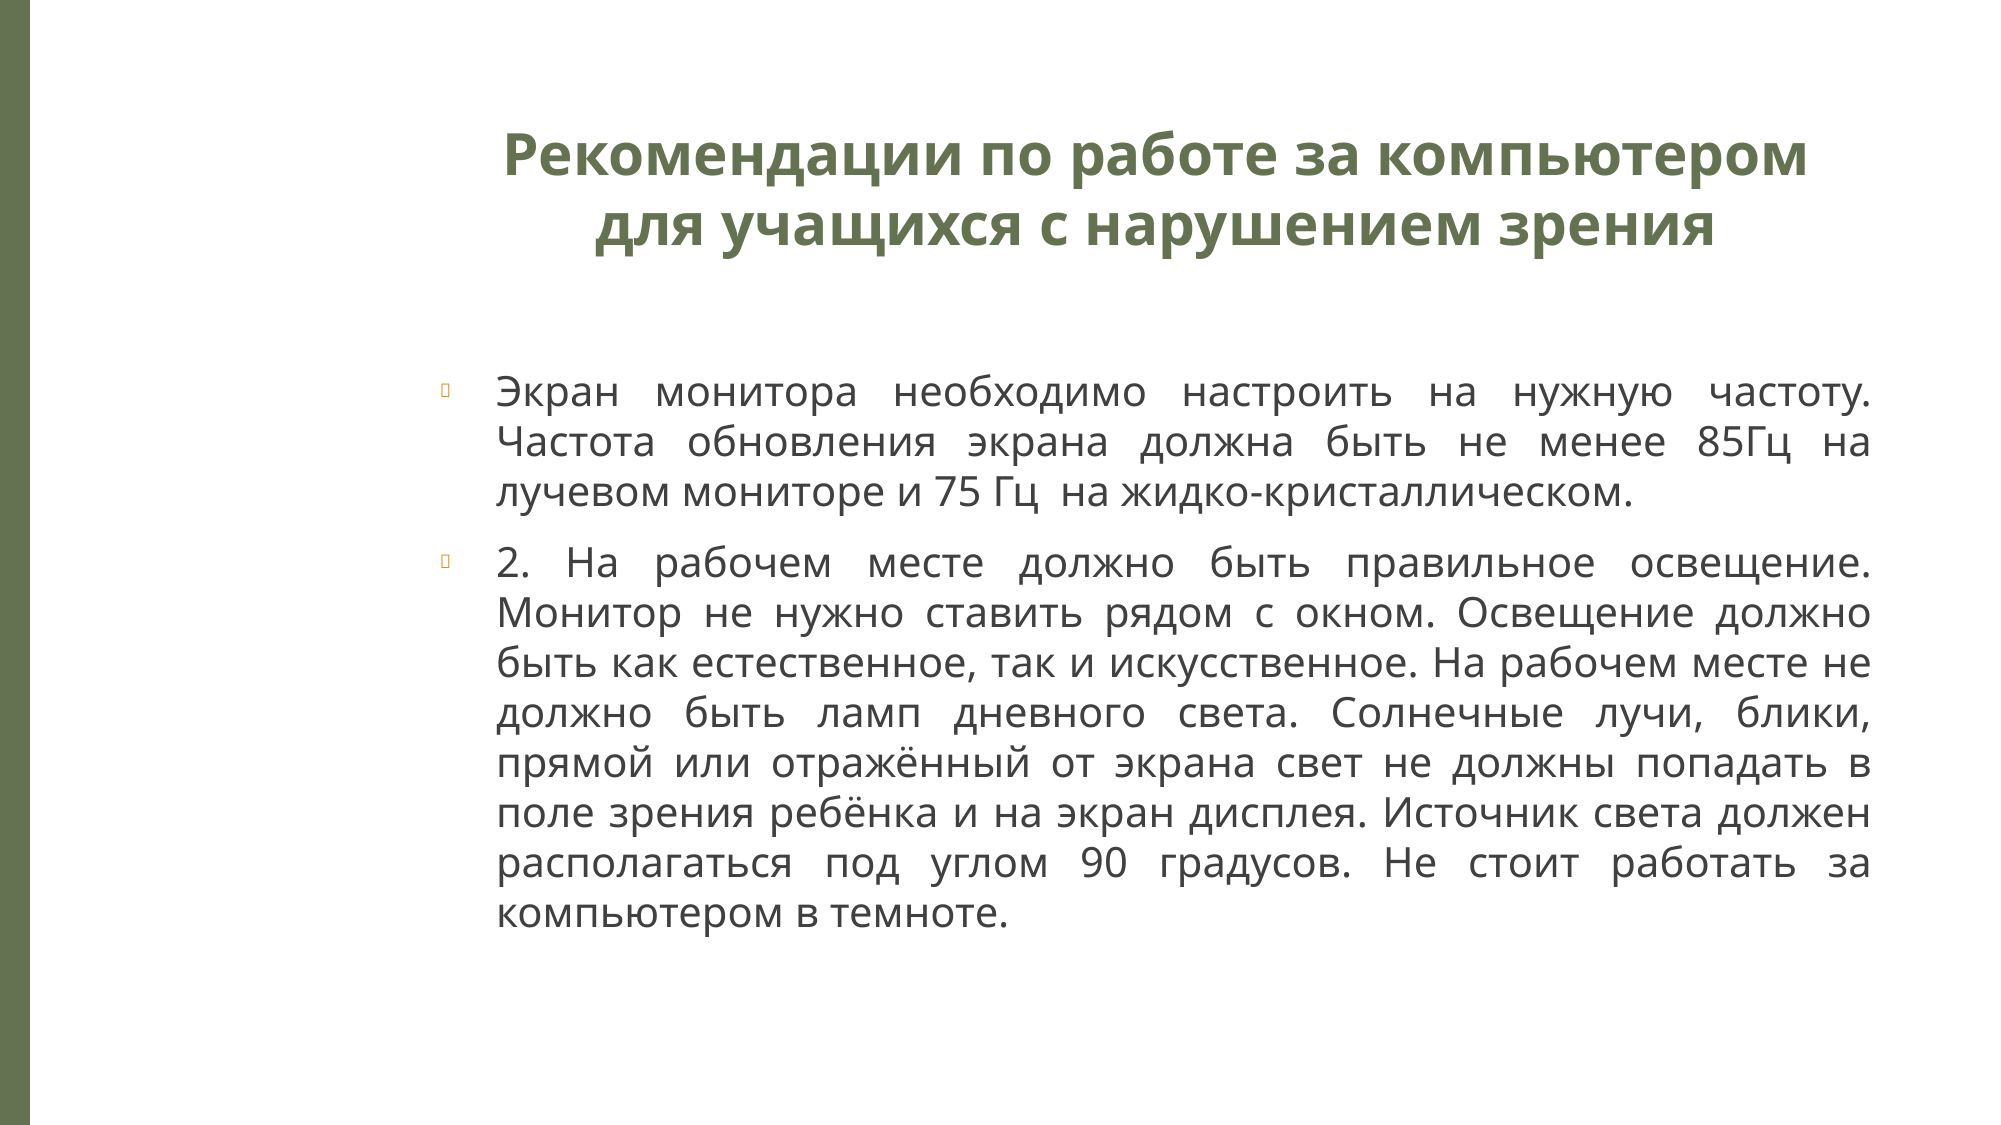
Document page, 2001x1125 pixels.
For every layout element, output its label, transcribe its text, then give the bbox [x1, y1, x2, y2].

list Экран монитора необходимо настроить на нужную частоту. Частота обновления экрана должна быть не менее 85Гц на лучевом мониторе и 75 Гц на жидко-кристаллическом. 2. На рабочем месте должно быть правильное освещение. Монитор не нужно ставить рядом с окном. Освещение должно быть как естественное, так и искусственное. На рабочем месте не должно быть ламп дневного света. Солнечные лучи, блики, прямой или отражённый от экрана свет не должны попадать в поле зрения ребёнка и на экран дисплея. Источник света должен располагаться под углом 90 градусов. Не стоит работать за компьютером в темноте. [424, 350, 1888, 1116]
title Рекомендации по работе за компьютером для учащихся с нарушением зрения [425, 102, 1888, 313]
